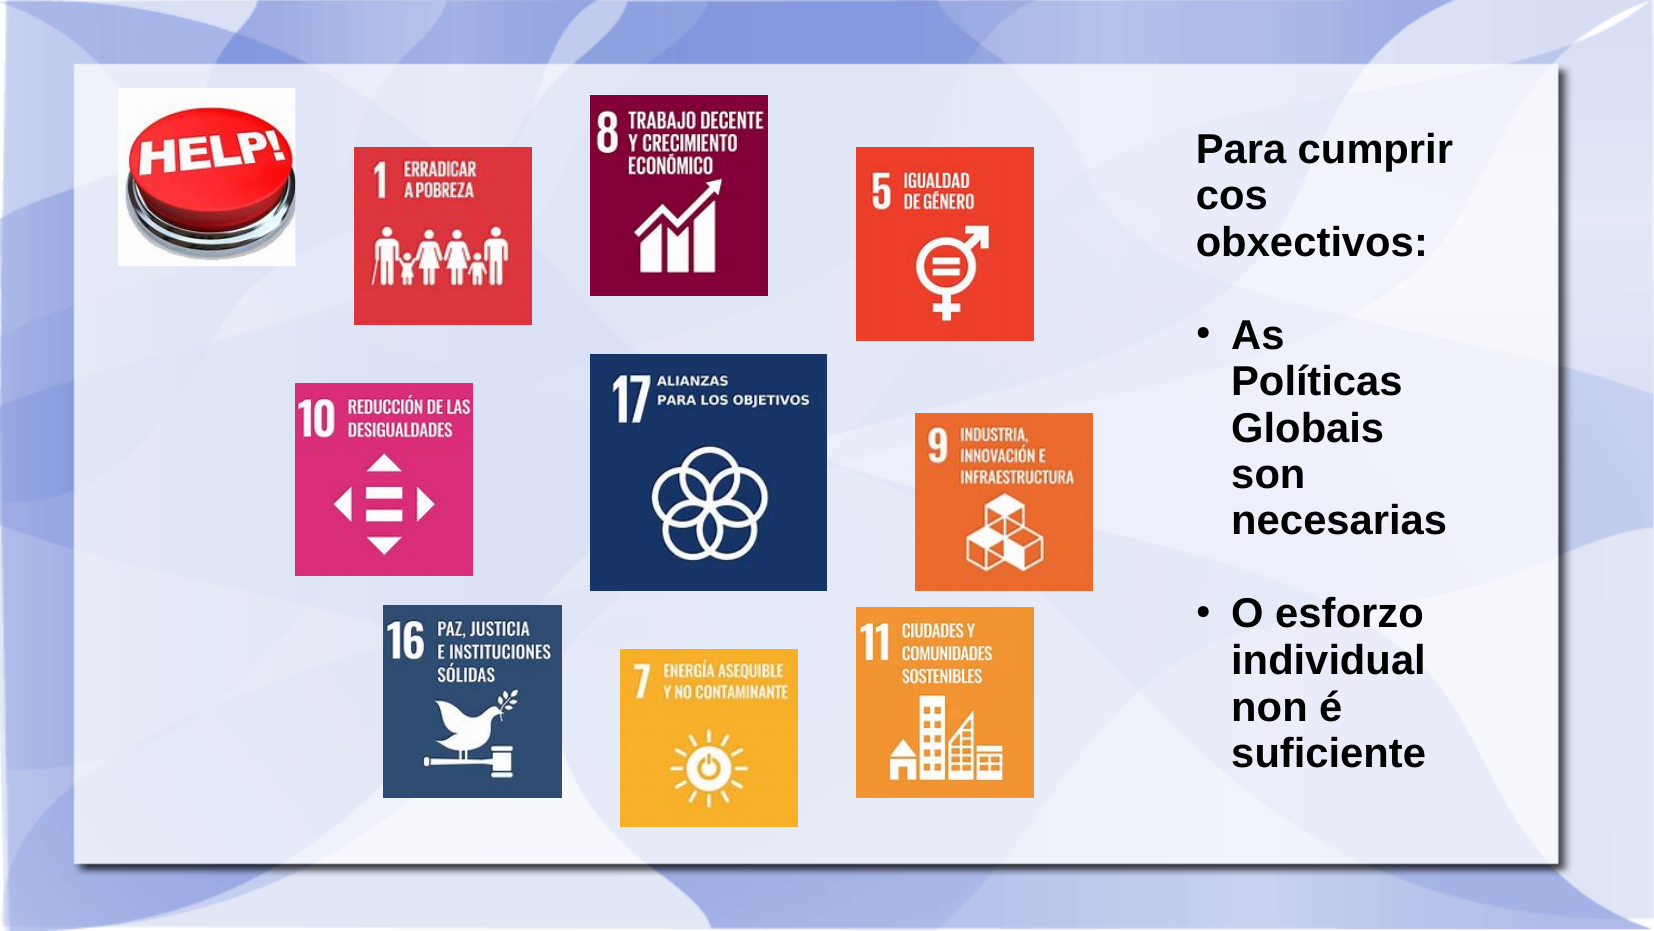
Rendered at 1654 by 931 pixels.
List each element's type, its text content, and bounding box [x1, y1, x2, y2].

text_box Para cumprir cos obxectivos: As Políticas Globais son necesarias O esforzo individual non é suficiente [1181, 118, 1477, 831]
picture [0, 0, 1654, 931]
